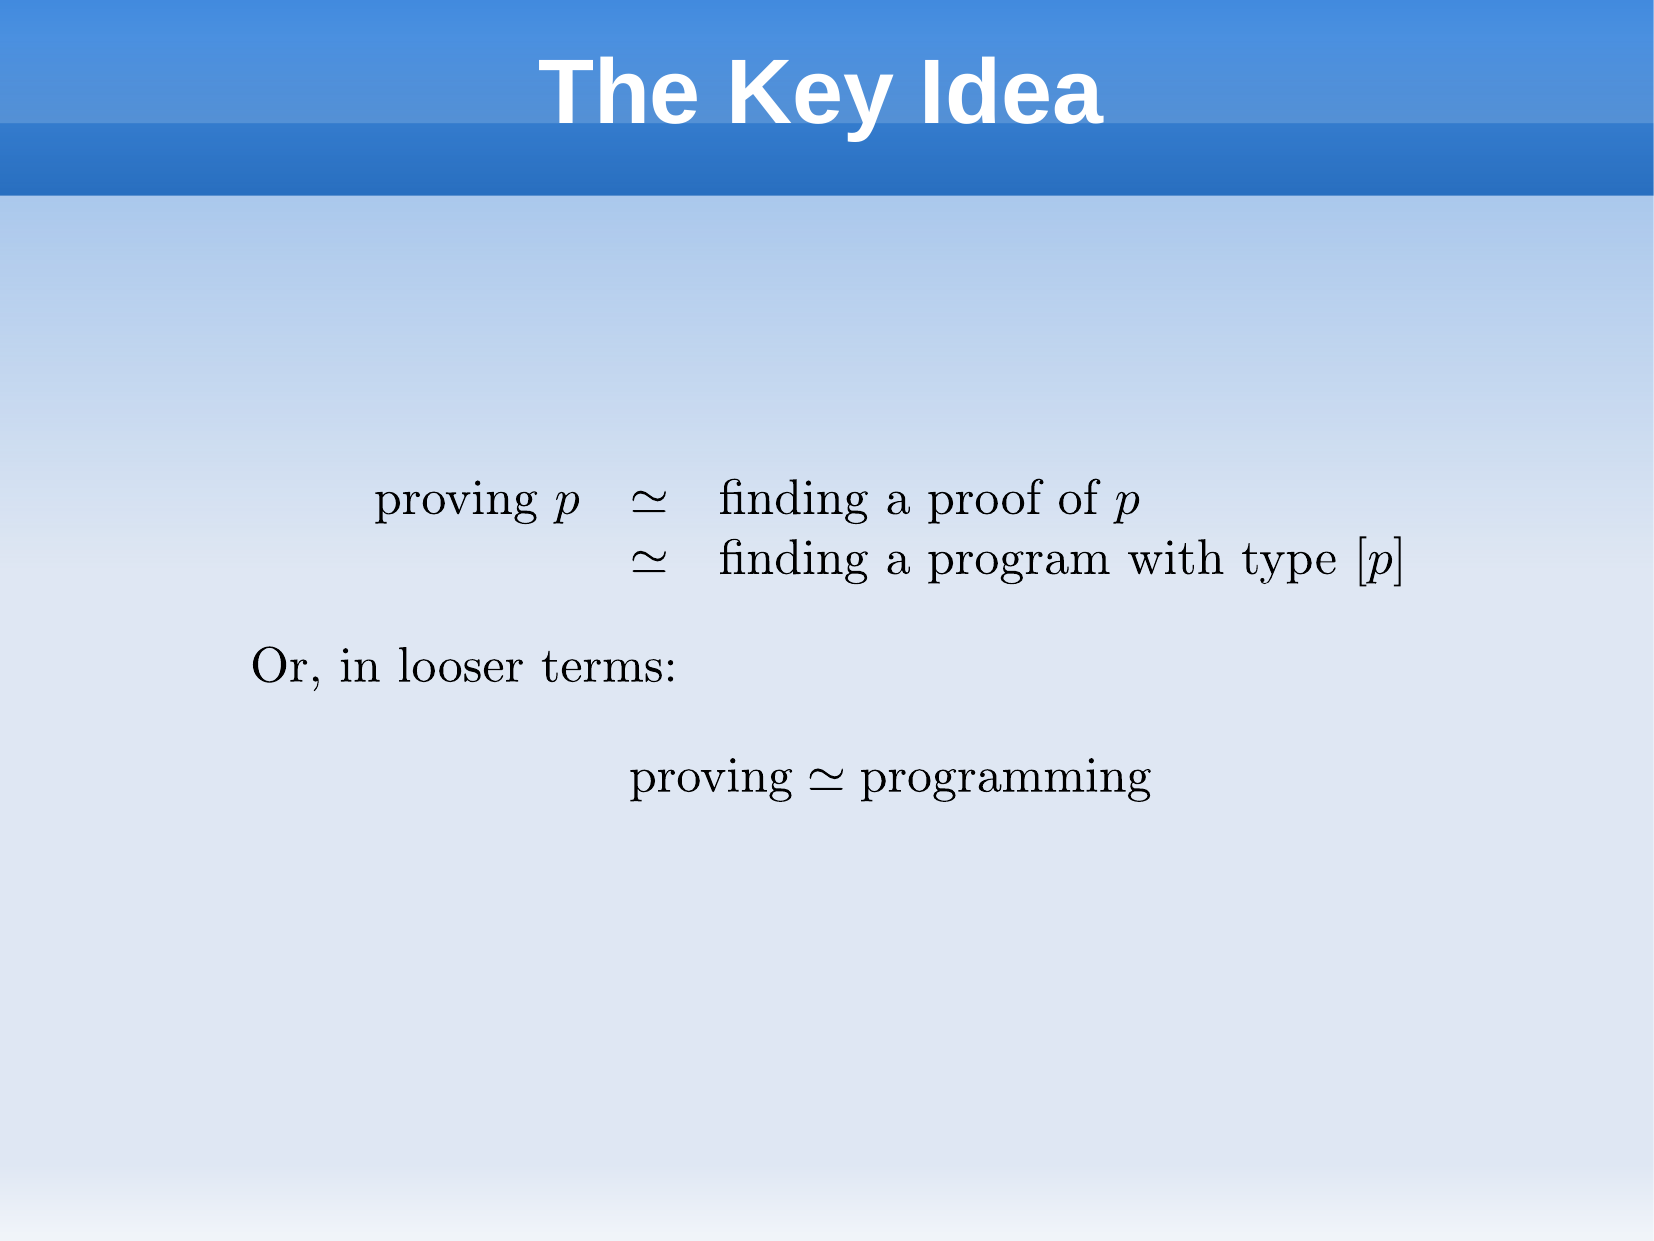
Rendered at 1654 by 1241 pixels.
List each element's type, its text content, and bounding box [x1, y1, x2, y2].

title The Key Idea [76, 0, 1565, 188]
picture [0, 0, 1654, 1241]
